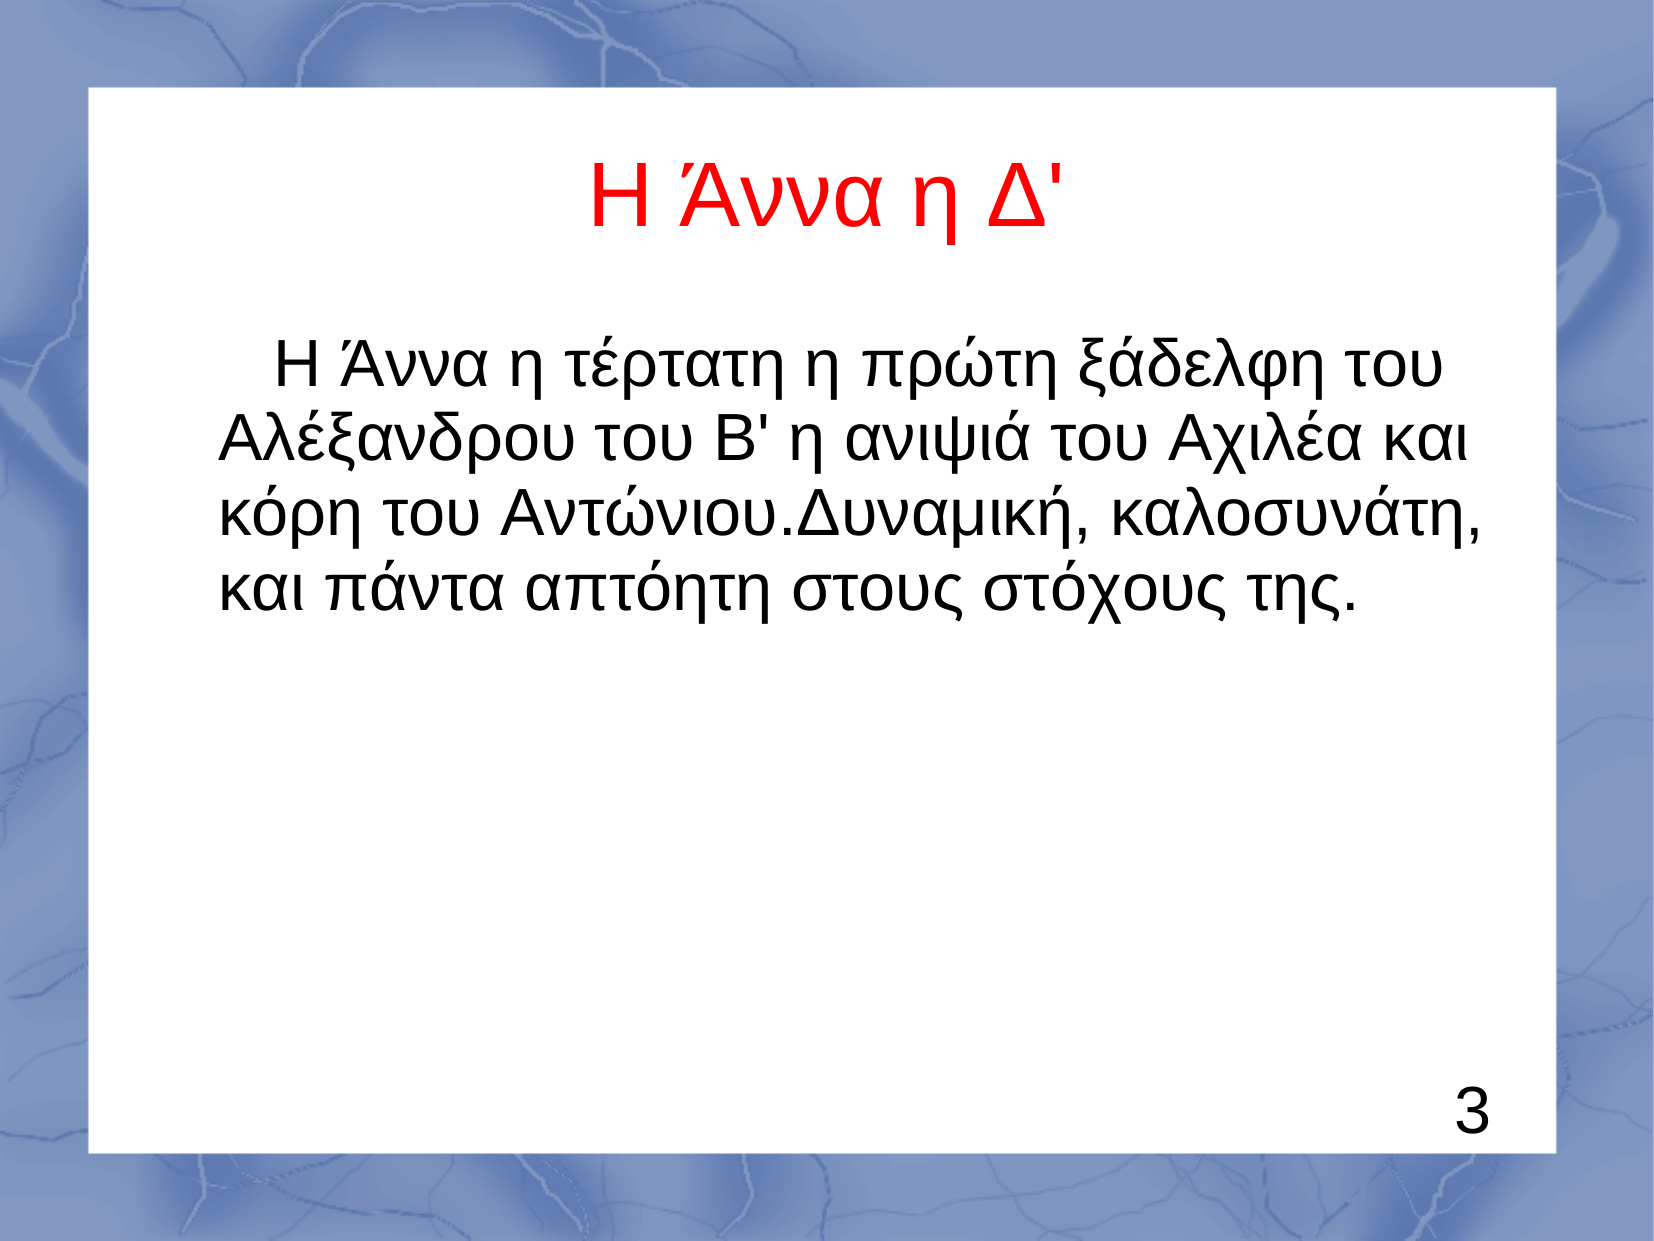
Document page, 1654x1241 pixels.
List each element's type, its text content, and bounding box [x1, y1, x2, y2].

list Η Άννα η τέρτατη η πρώτη ξάδελφη του Αλέξανδρου του Β' η ανιψιά του Αχιλέα και κόρη του Αντώνιου.Δυναμική, καλοσυνάτη, και πάντα απτόητη στους στόχους της. 3 [147, 325, 1506, 1149]
title Η Άννα η Δ' [118, 90, 1536, 298]
picture [0, 0, 1654, 1241]
